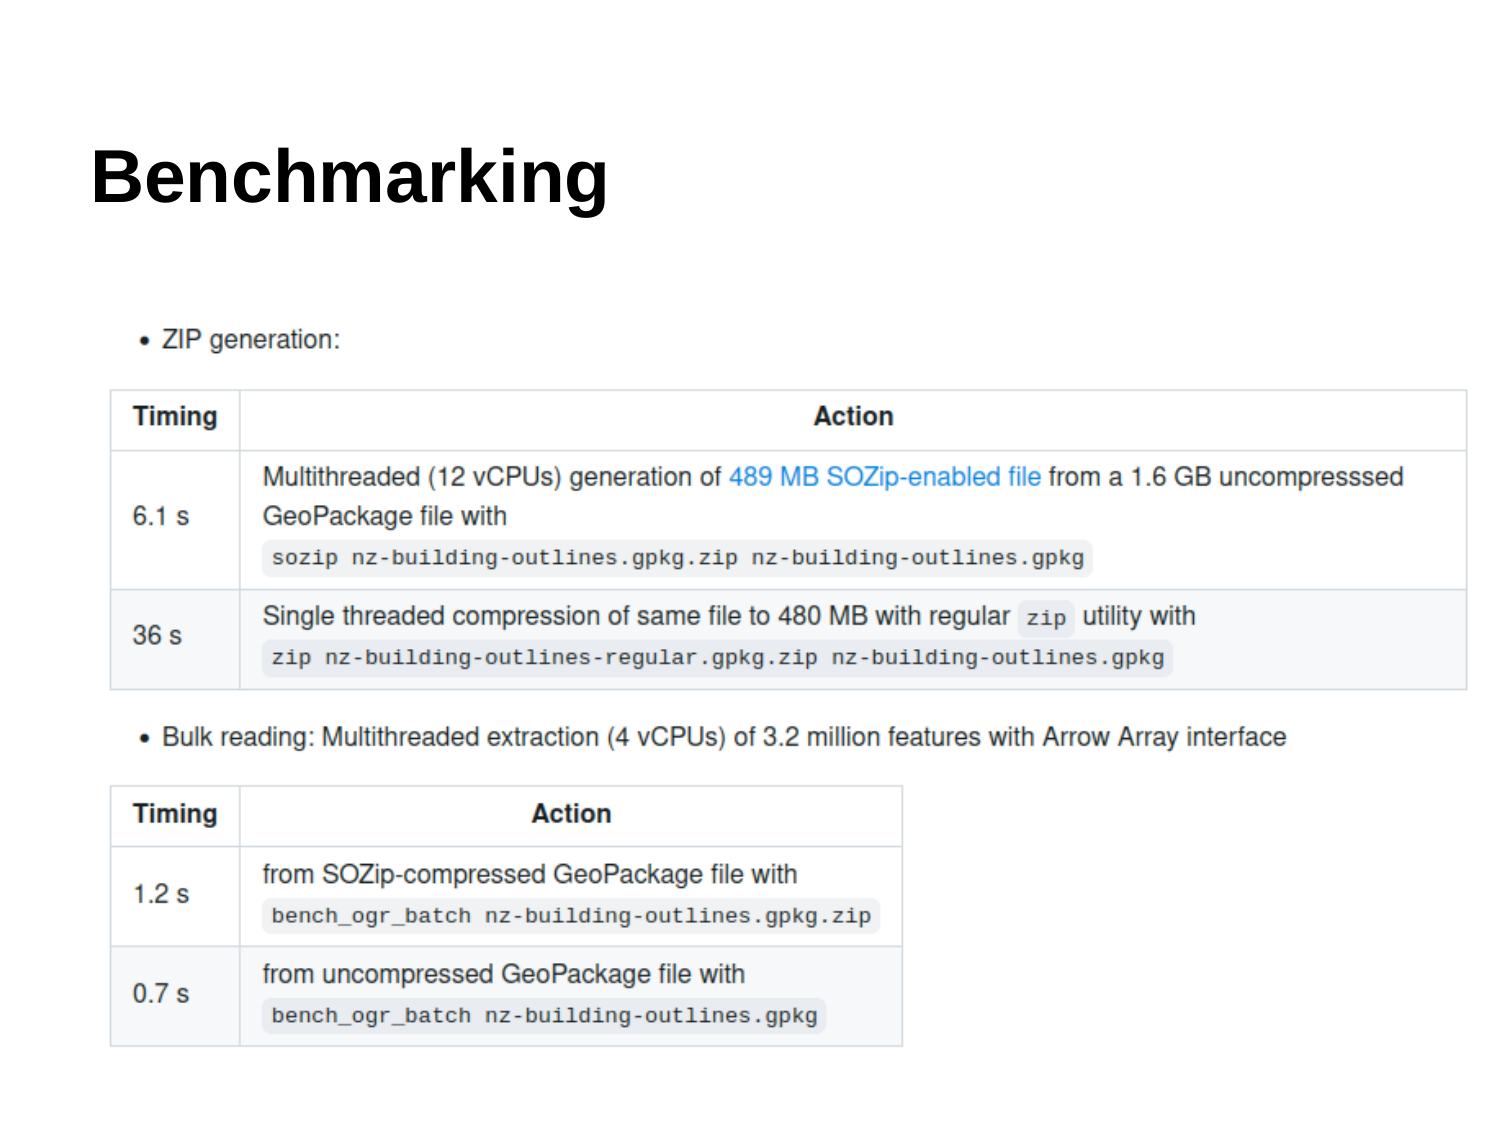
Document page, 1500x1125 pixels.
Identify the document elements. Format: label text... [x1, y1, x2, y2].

picture [97, 316, 1476, 1057]
title Benchmarking [75, 45, 1425, 233]
